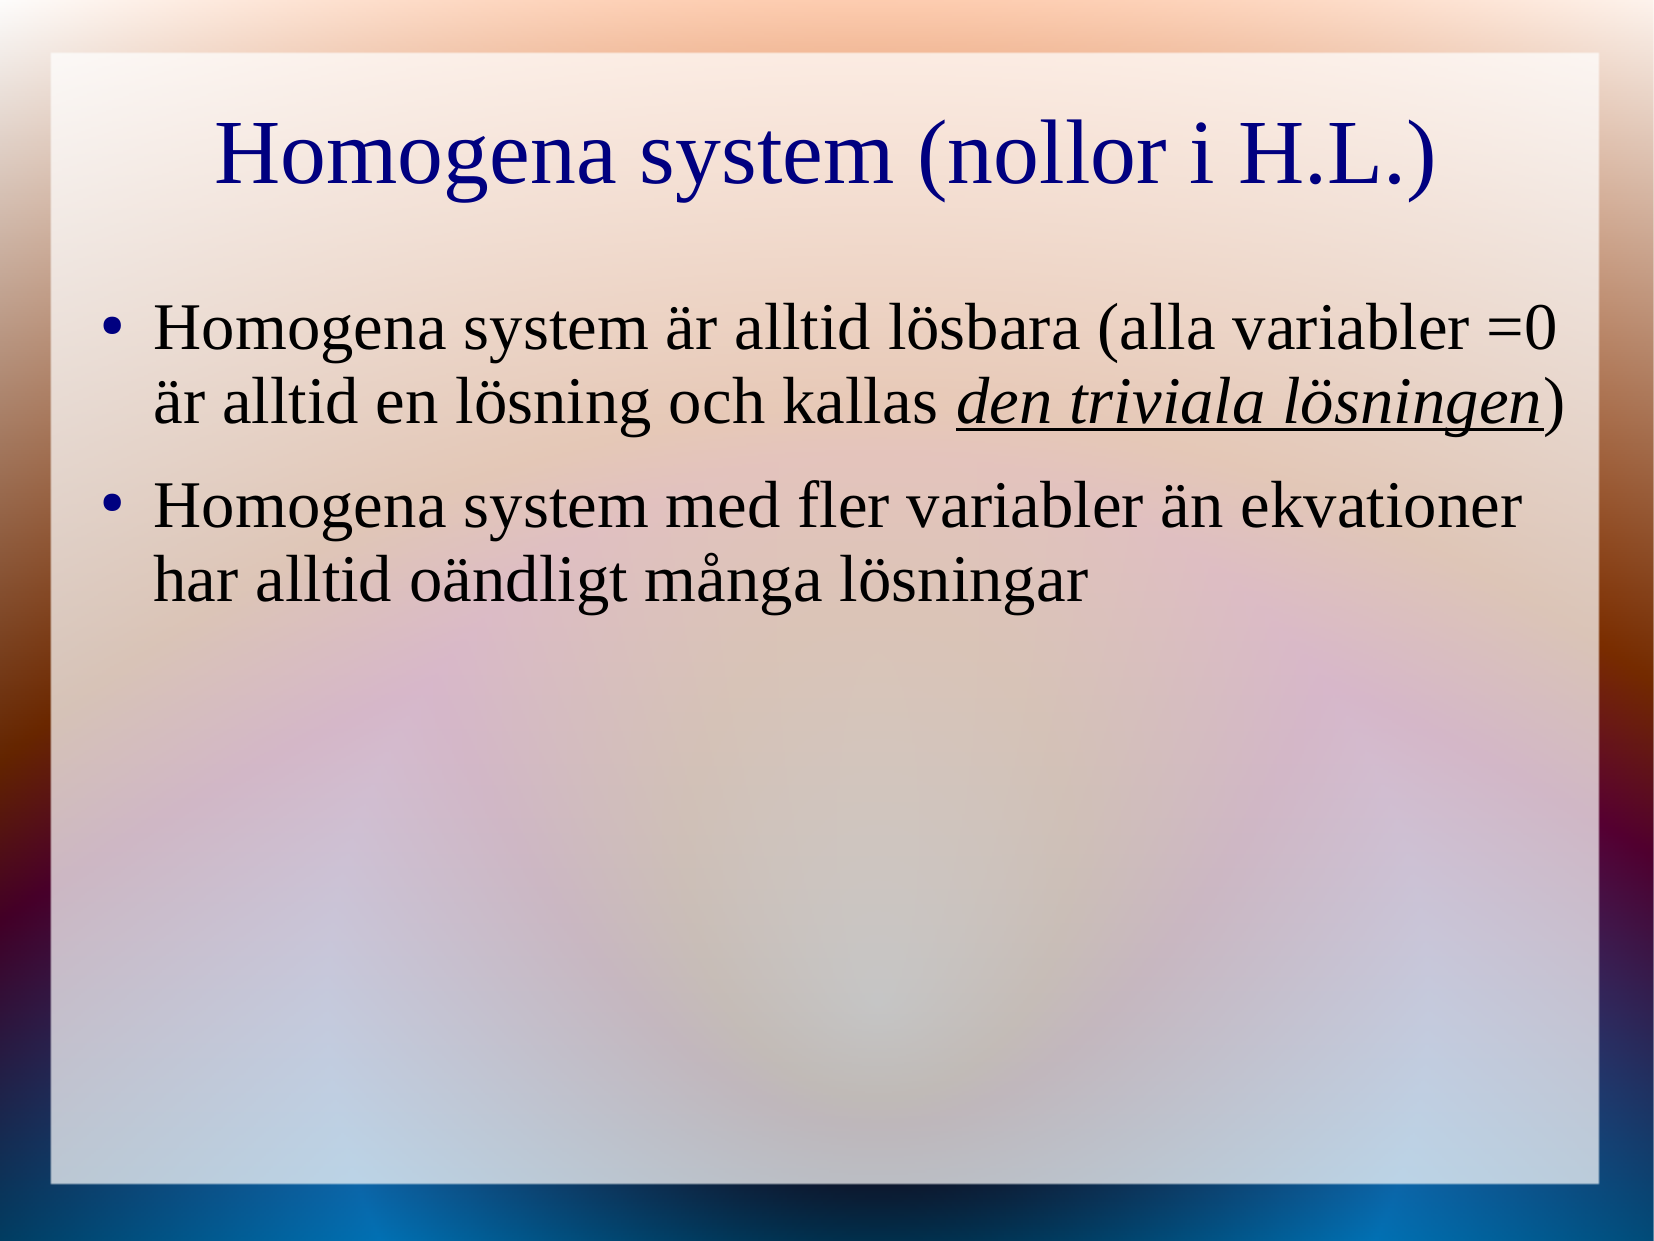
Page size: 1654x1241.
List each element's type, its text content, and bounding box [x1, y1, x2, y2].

list Homogena system är alltid lösbara (alla variabler =0 är alltid en lösning och kallas den triviala lösningen) Homogena system med fler variabler än ekvationer har alltid oändligt många lösningar [82, 290, 1571, 1034]
picture [0, 0, 1654, 1241]
title Homogena system (nollor i H.L.) [82, 56, 1571, 250]
